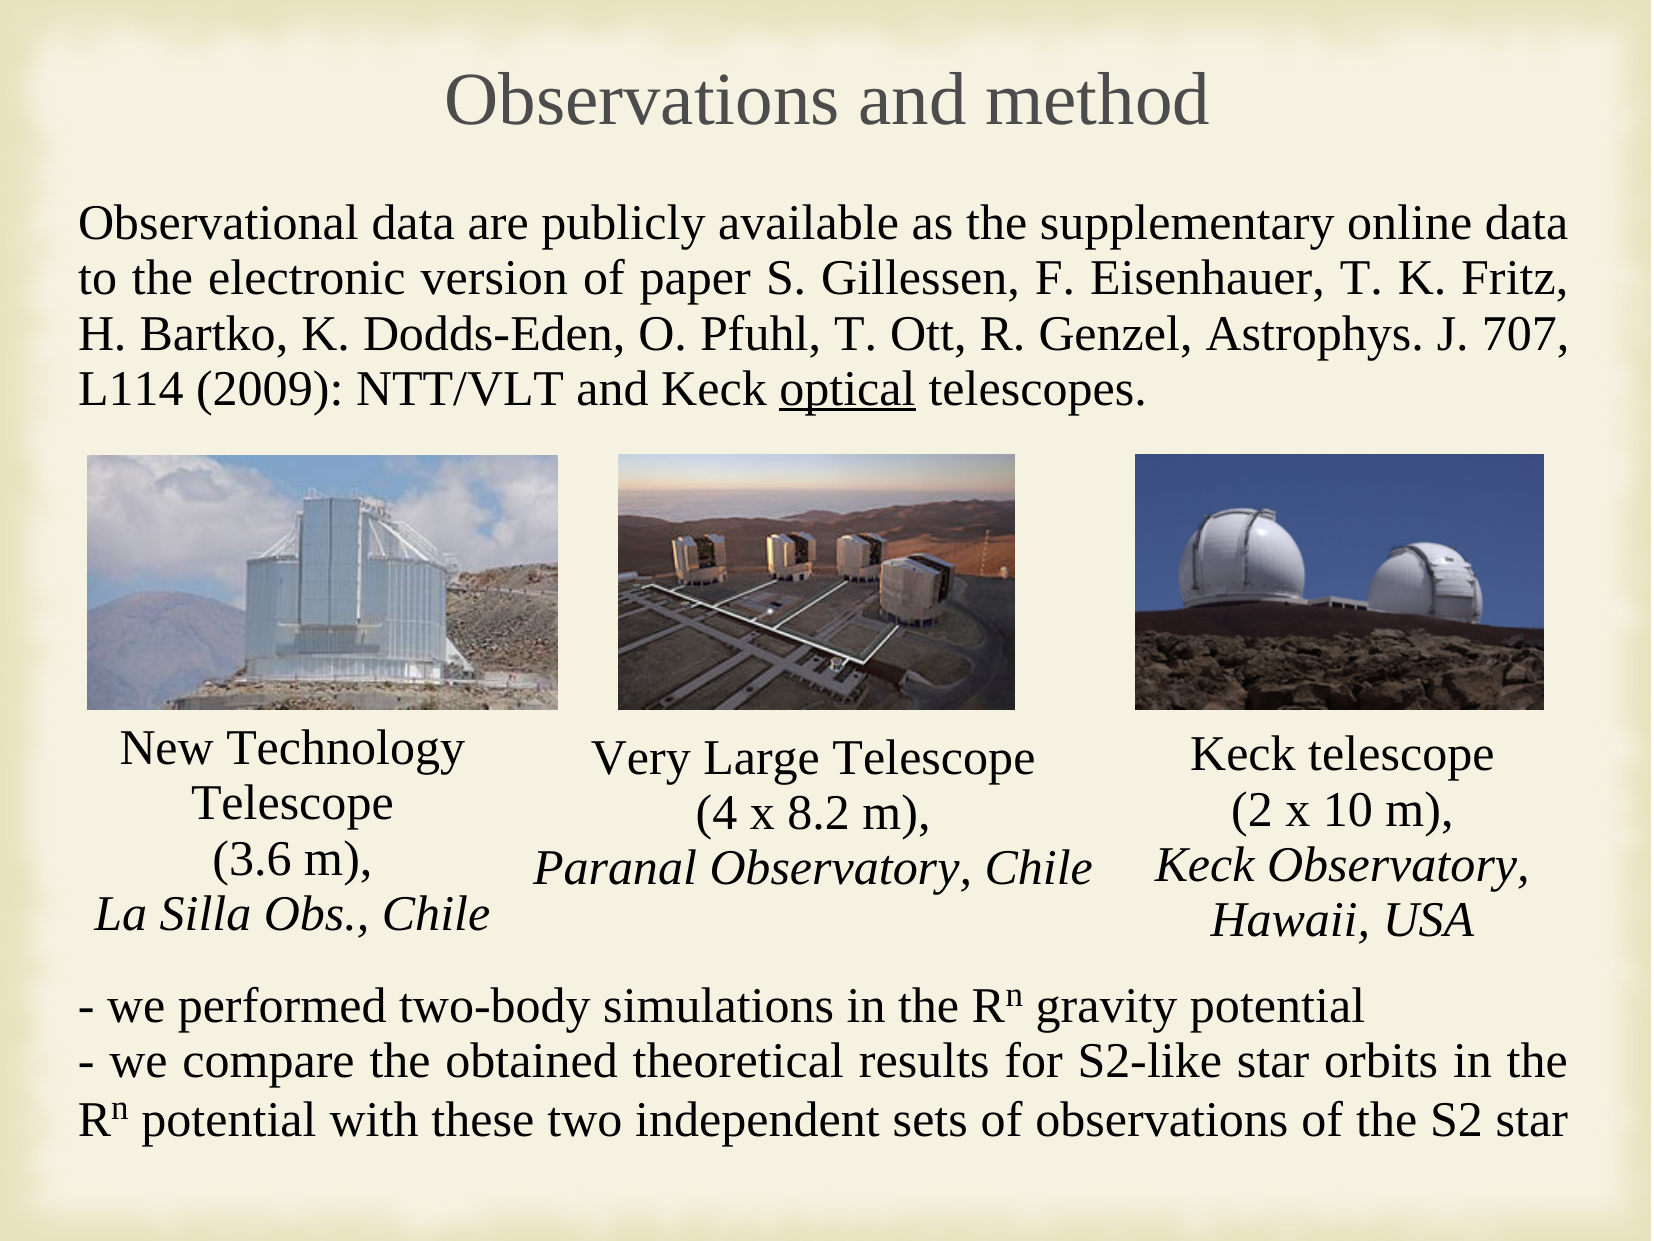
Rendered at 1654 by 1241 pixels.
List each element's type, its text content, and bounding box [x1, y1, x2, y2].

title Observations and method [64, 42, 1591, 156]
list Keck telescope (2 x 10 m), Keck Observatory, Hawaii, USA [1140, 726, 1546, 948]
list New Technology Telescope (3.6 m), La Silla Obs., Chile [90, 720, 496, 942]
list - we performed two-body simulations in the Rn gravity potential - we compare the obtained theoretical results for S2-like star orbits in the Rn potential with these two independent sets of observations of the S2 star [77, 975, 1570, 1169]
picture [0, 0, 1651, 1241]
list Observational data are publicly available as the supplementary online data to the electronic version of paper S. Gillessen, F. Eisenhauer, T. K. Fritz, H. Bartko, K. Dodds-Eden, O. Pfuhl, T. Ott, R. Genzel, Astrophys. J. 707, L114 (2009): NTT/VLT and Keck optical telescopes. [78, 194, 1571, 436]
list Very Large Telescope (4 x 8.2 m), Paranal Observatory, Chile [531, 729, 1096, 896]
